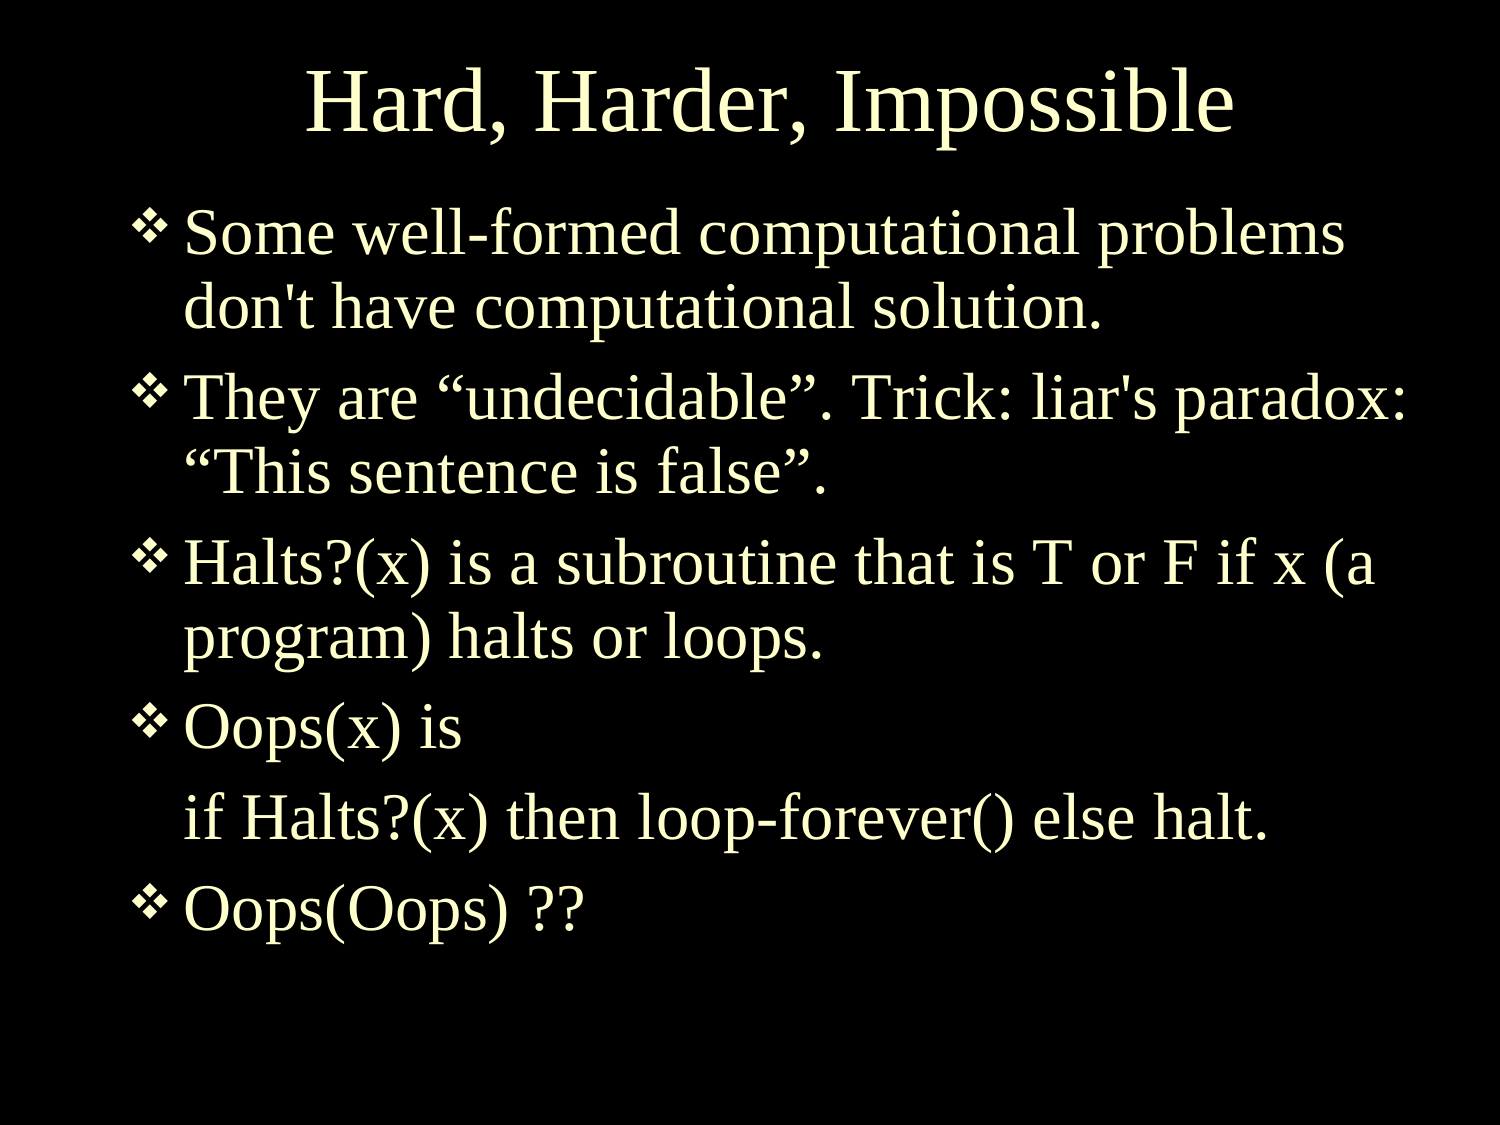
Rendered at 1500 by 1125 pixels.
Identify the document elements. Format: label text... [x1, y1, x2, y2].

list Some well-formed computational problems don't have computational solution. They are “undecidable”. Trick: liar's paradox: “This sentence is false”. Halts?(x) is a subroutine that is T or F if x (a program) halts or loops. Oops(x) is if Halts?(x) then loop-forever() else halt. Oops(Oops) ?? [112, 187, 1482, 1088]
title Hard, Harder, Impossible [42, 37, 1500, 163]
